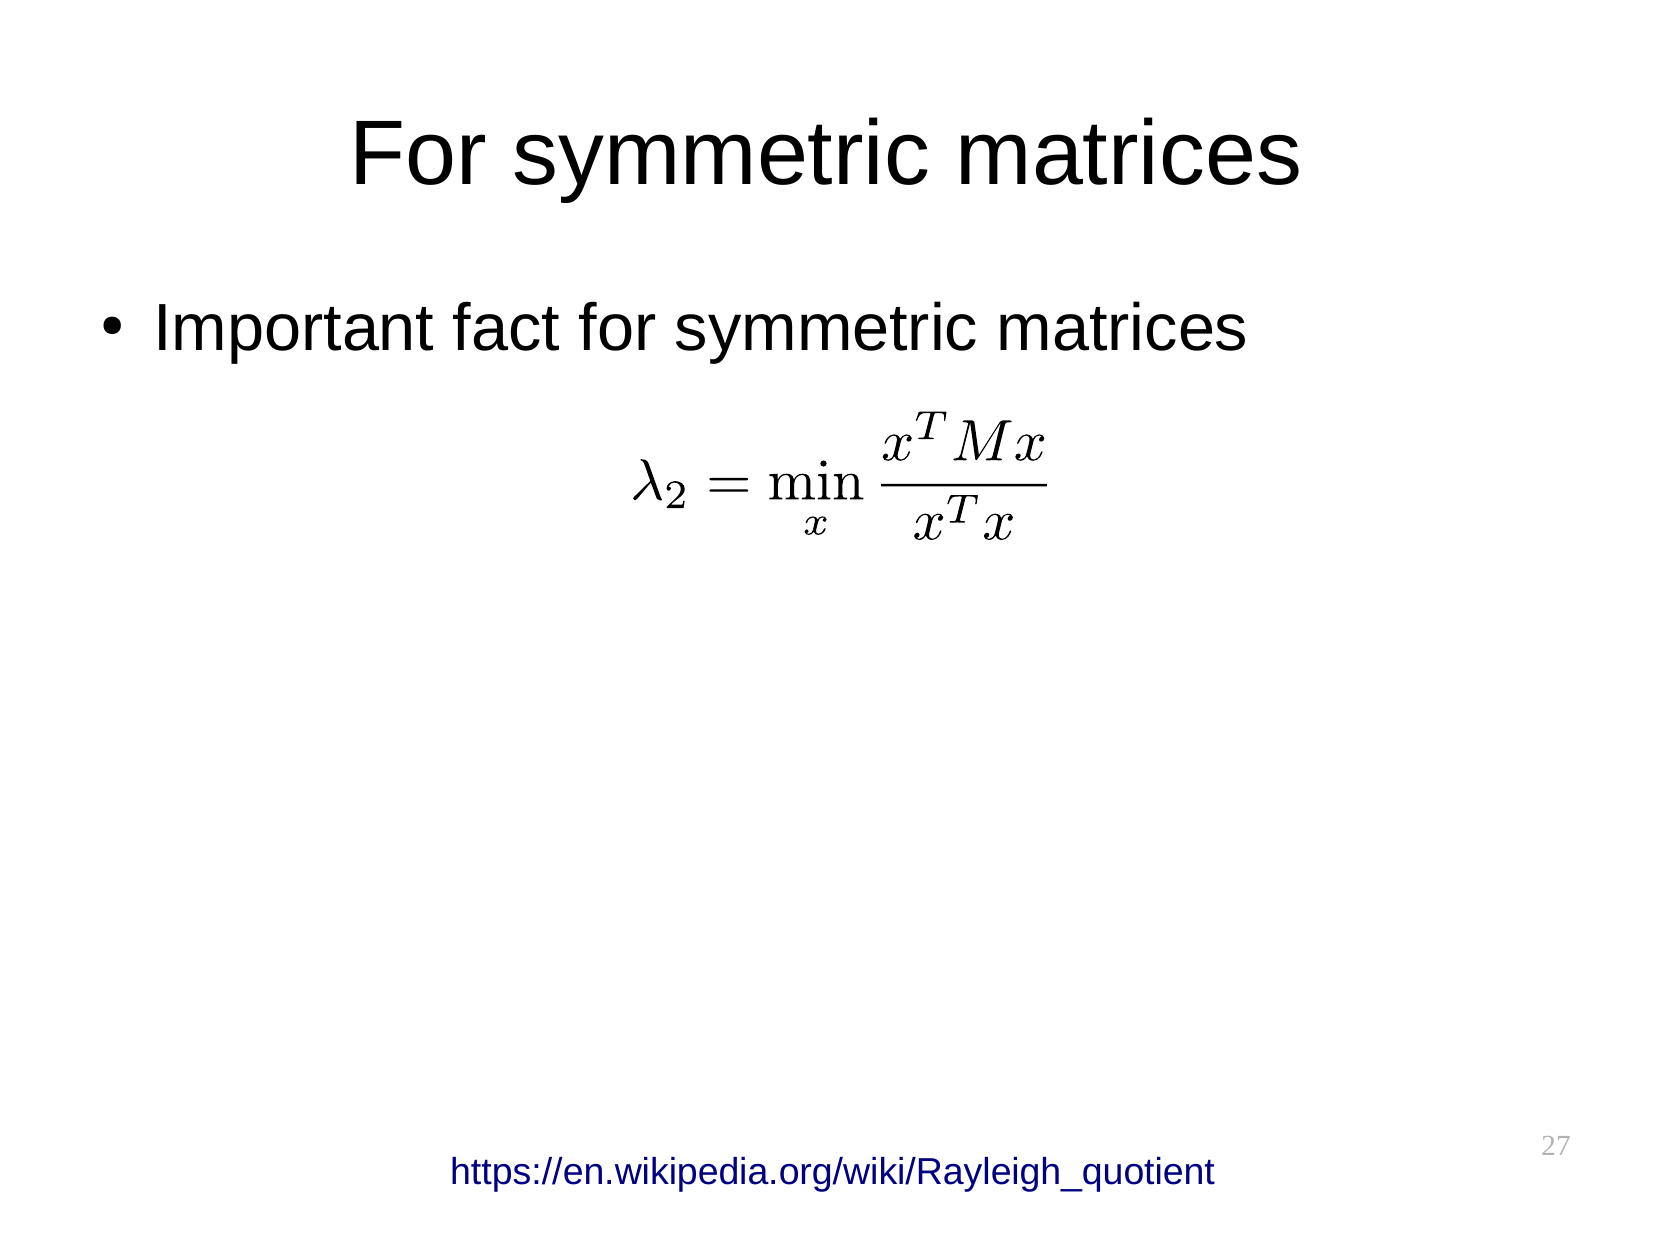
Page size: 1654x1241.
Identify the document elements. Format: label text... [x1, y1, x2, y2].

title For symmetric matrices [82, 49, 1571, 257]
text_box https://en.wikipedia.org/wiki/Rayleigh_quotient [435, 1143, 1231, 1201]
list Important fact for symmetric matrices [82, 290, 1571, 1171]
